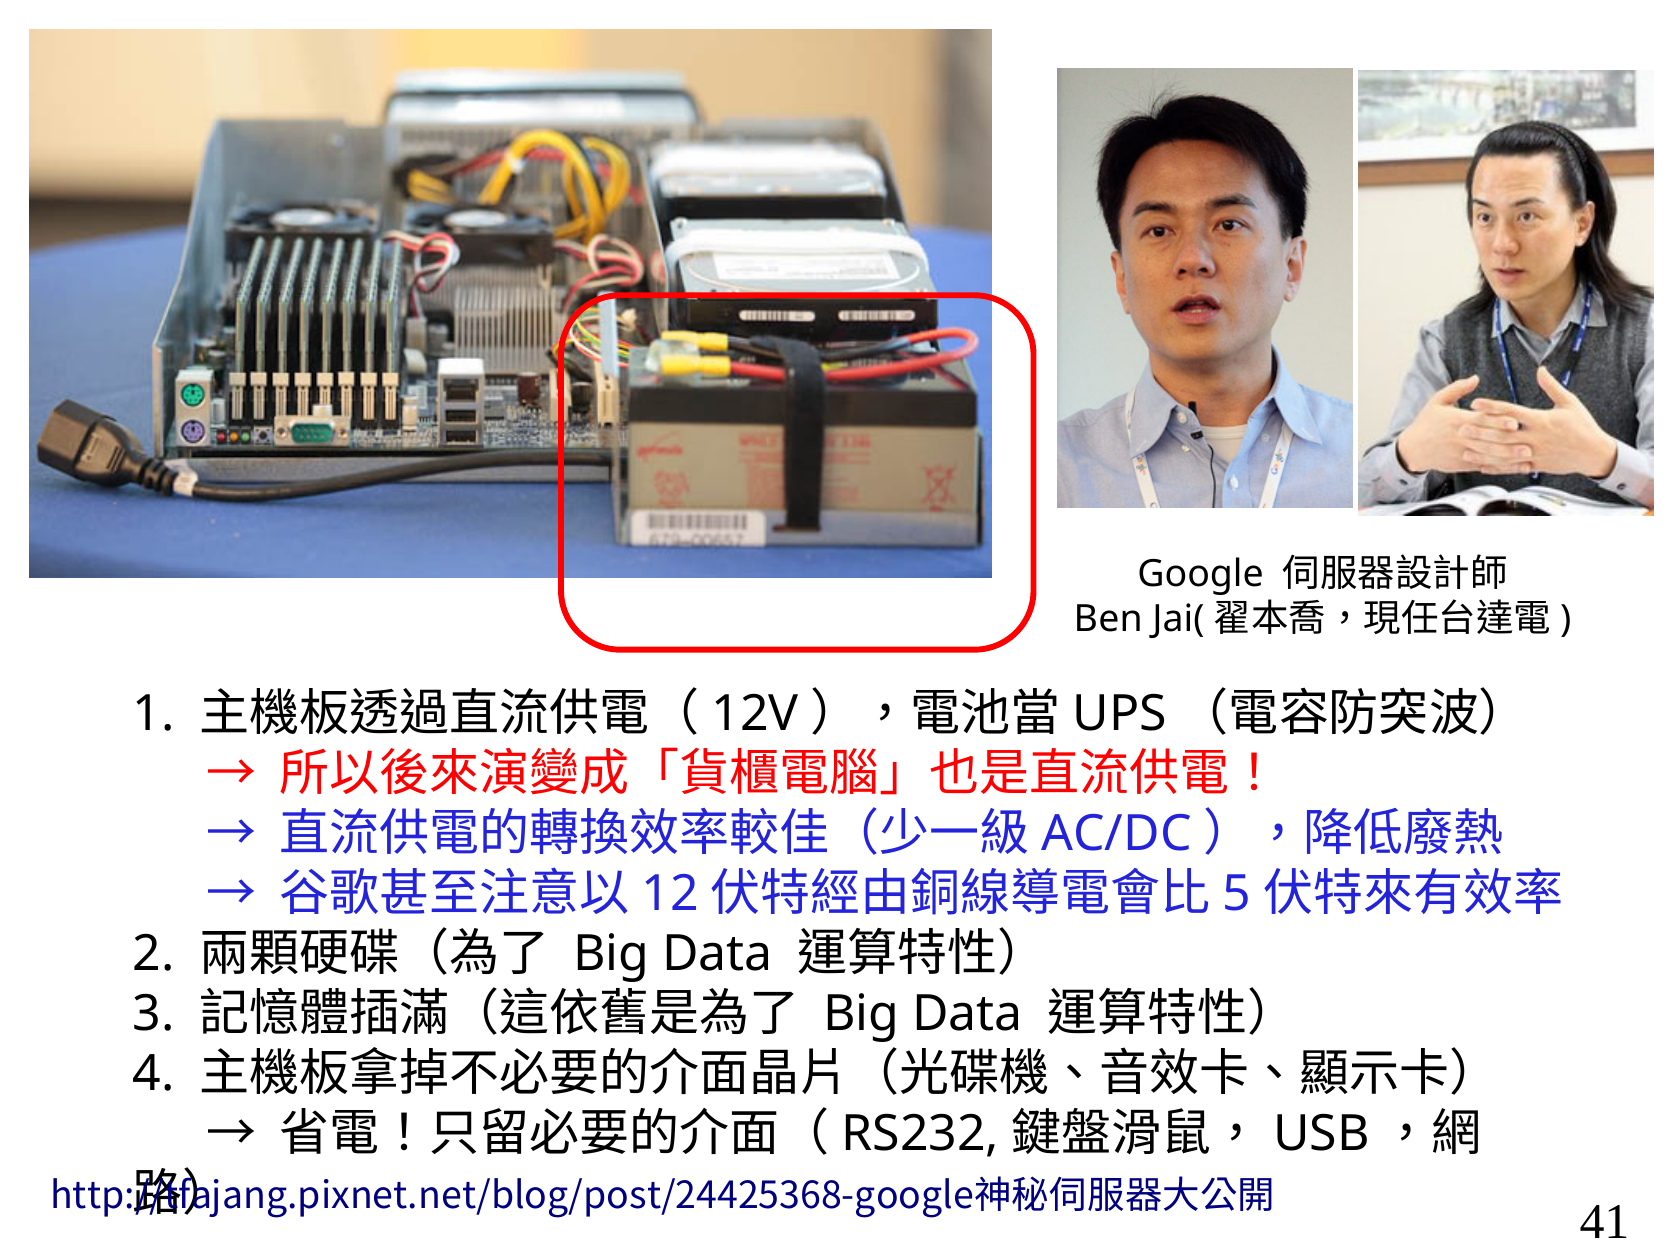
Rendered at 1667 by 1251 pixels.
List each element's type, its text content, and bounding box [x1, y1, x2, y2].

picture [564, 299, 992, 578]
picture [29, 29, 992, 578]
picture [1358, 70, 1654, 516]
text_box Google 伺服器設計師 Ben Jai(翟本喬，現任台達電) [970, 541, 1667, 647]
text_box http://tfajang.pixnet.net/blog/post/24425368-google神秘伺服器大公開 [35, 1163, 1639, 1244]
picture [1057, 68, 1353, 508]
text_box 1. 主機板透過直流供電（12V），電池當UPS（電容防突波） → 所以後來演變成「貨櫃電腦」也是直流供電！ → 直流供電的轉換效率較佳（少一級AC/DC），降低廢熱 → 谷歌甚至注意以12伏特經由銅線導電會比5伏特來有效率 2. 兩顆硬碟（為了 Big Data 運算特性） 3. 記憶體插滿（這依舊是為了 Big Data 運算特性） 4. 主機板拿掉不必要的介面晶片（光碟機、音效卡、顯示卡） → 省電！只留必要的介面（RS232,鍵盤滑鼠，USB，網路） [118, 673, 1595, 1163]
